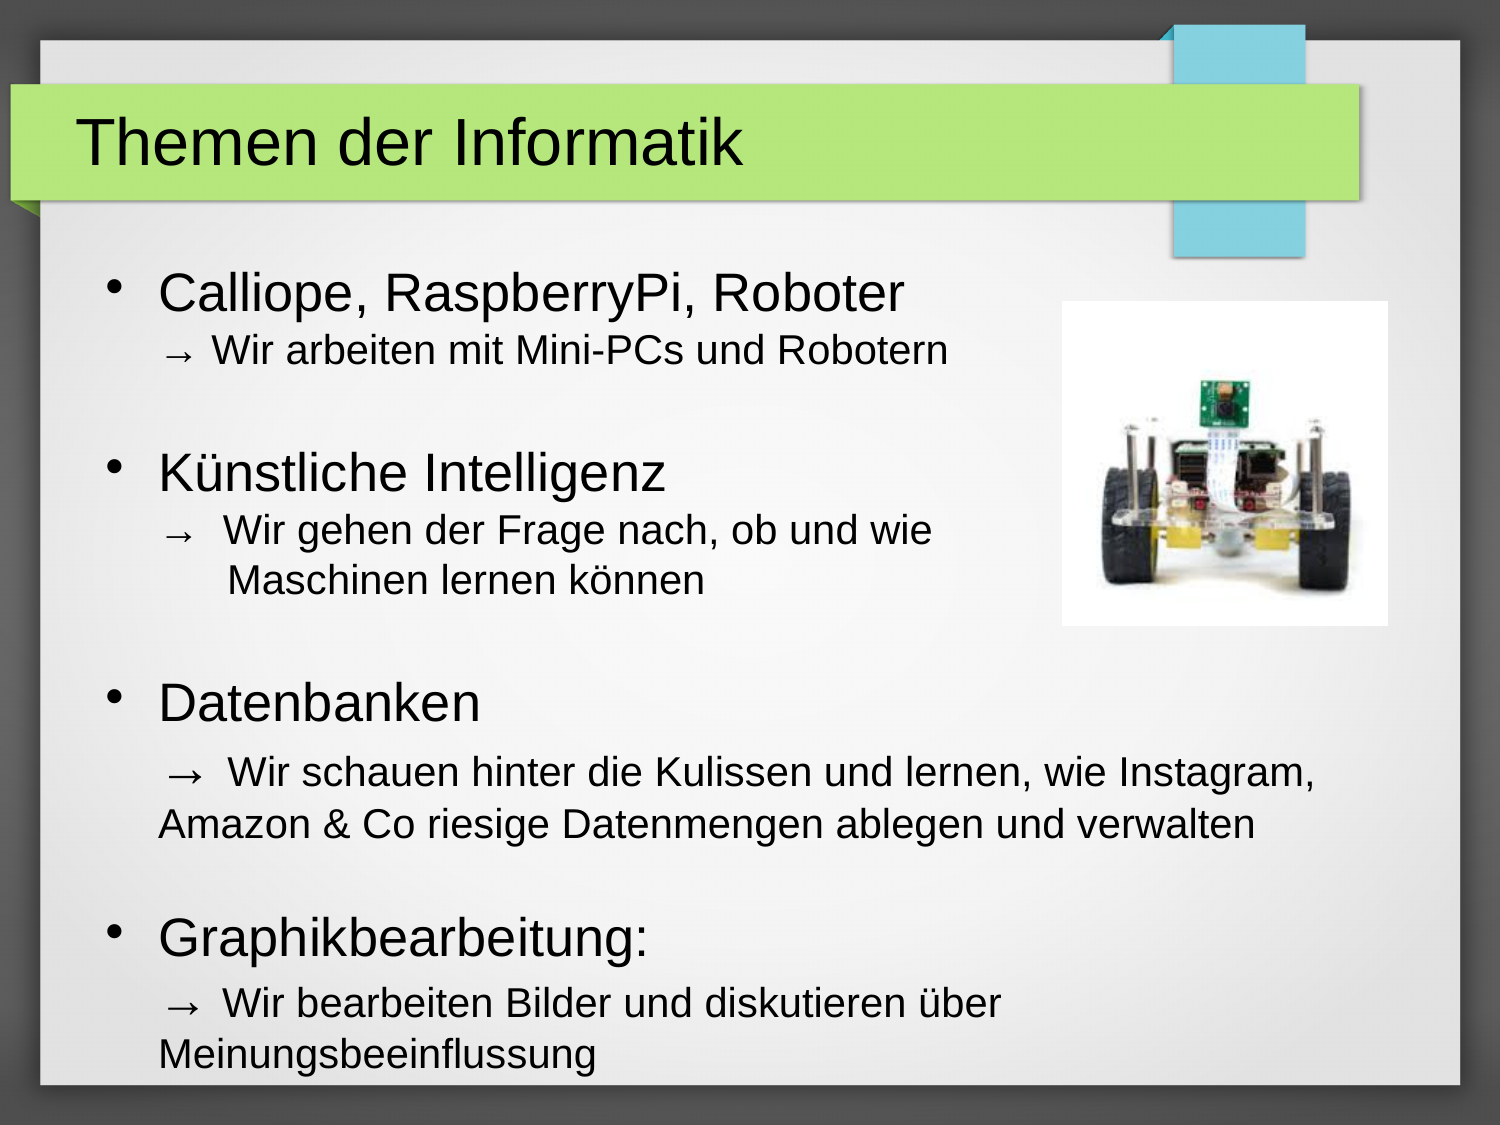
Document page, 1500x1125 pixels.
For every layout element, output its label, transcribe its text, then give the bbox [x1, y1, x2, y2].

picture [0, 0, 1500, 1125]
text_box Calliope, RaspberryPi, Roboter → Wir arbeiten mit Mini-PCs und Robotern Künstliche Intelligenz → Wir gehen der Frage nach, ob und wie Maschinen lernen können Datenbanken → Wir schauen hinter die Kulissen und lernen, wie Instagram, Amazon & Co riesige Datenmengen ablegen und verwalten Graphikbearbeitung: → Wir bearbeiten Bilder und diskutieren über Meinungsbeeinflussung [87, 212, 1441, 1014]
text_box Themen der Informatik [74, 85, 1146, 193]
